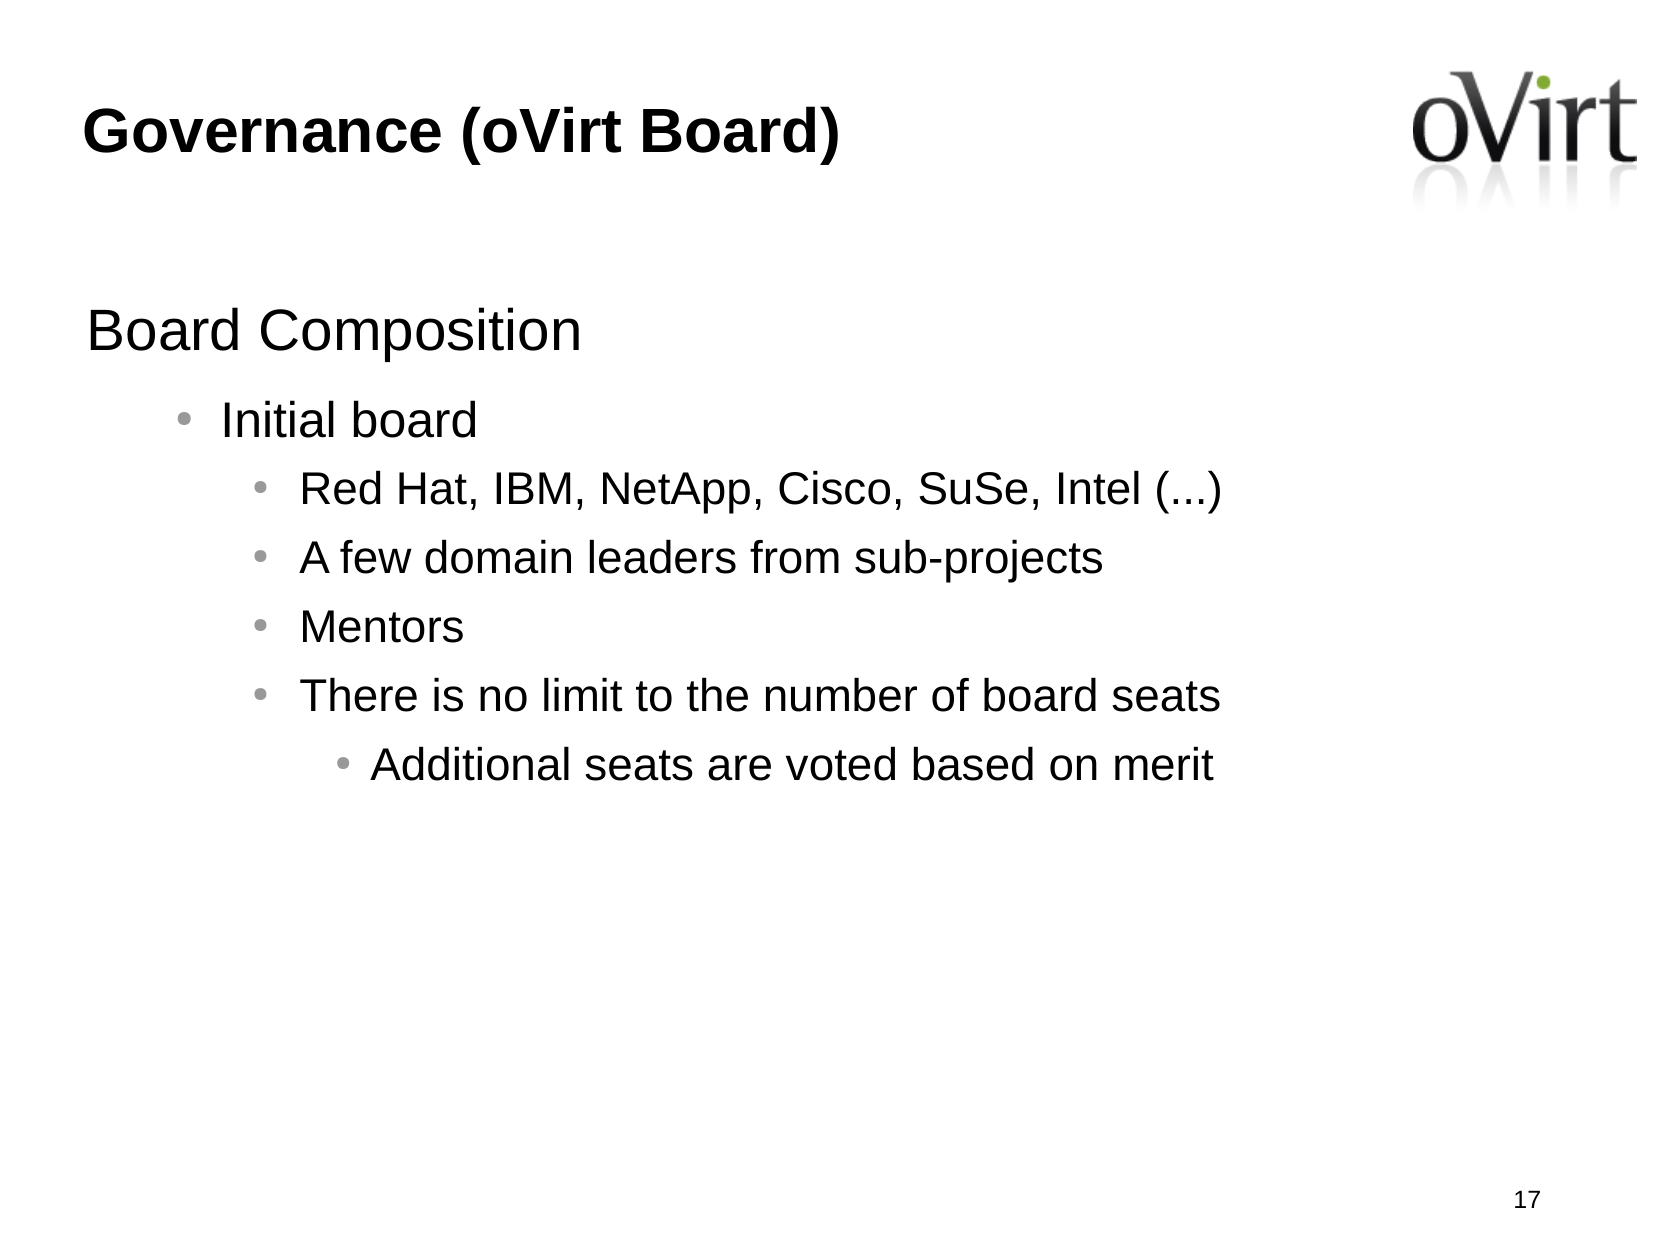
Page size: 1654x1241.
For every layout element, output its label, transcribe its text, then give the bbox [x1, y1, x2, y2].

title Governance (oVirt Board) [82, 37, 1571, 226]
picture [1413, 63, 1637, 212]
list Board Composition Initial board Red Hat, IBM, NetApp, Cisco, SuSe, Intel (...) A few domain leaders from sub-projects Mentors There is no limit to the number of board seats Additional seats are voted based on merit [86, 203, 1576, 997]
